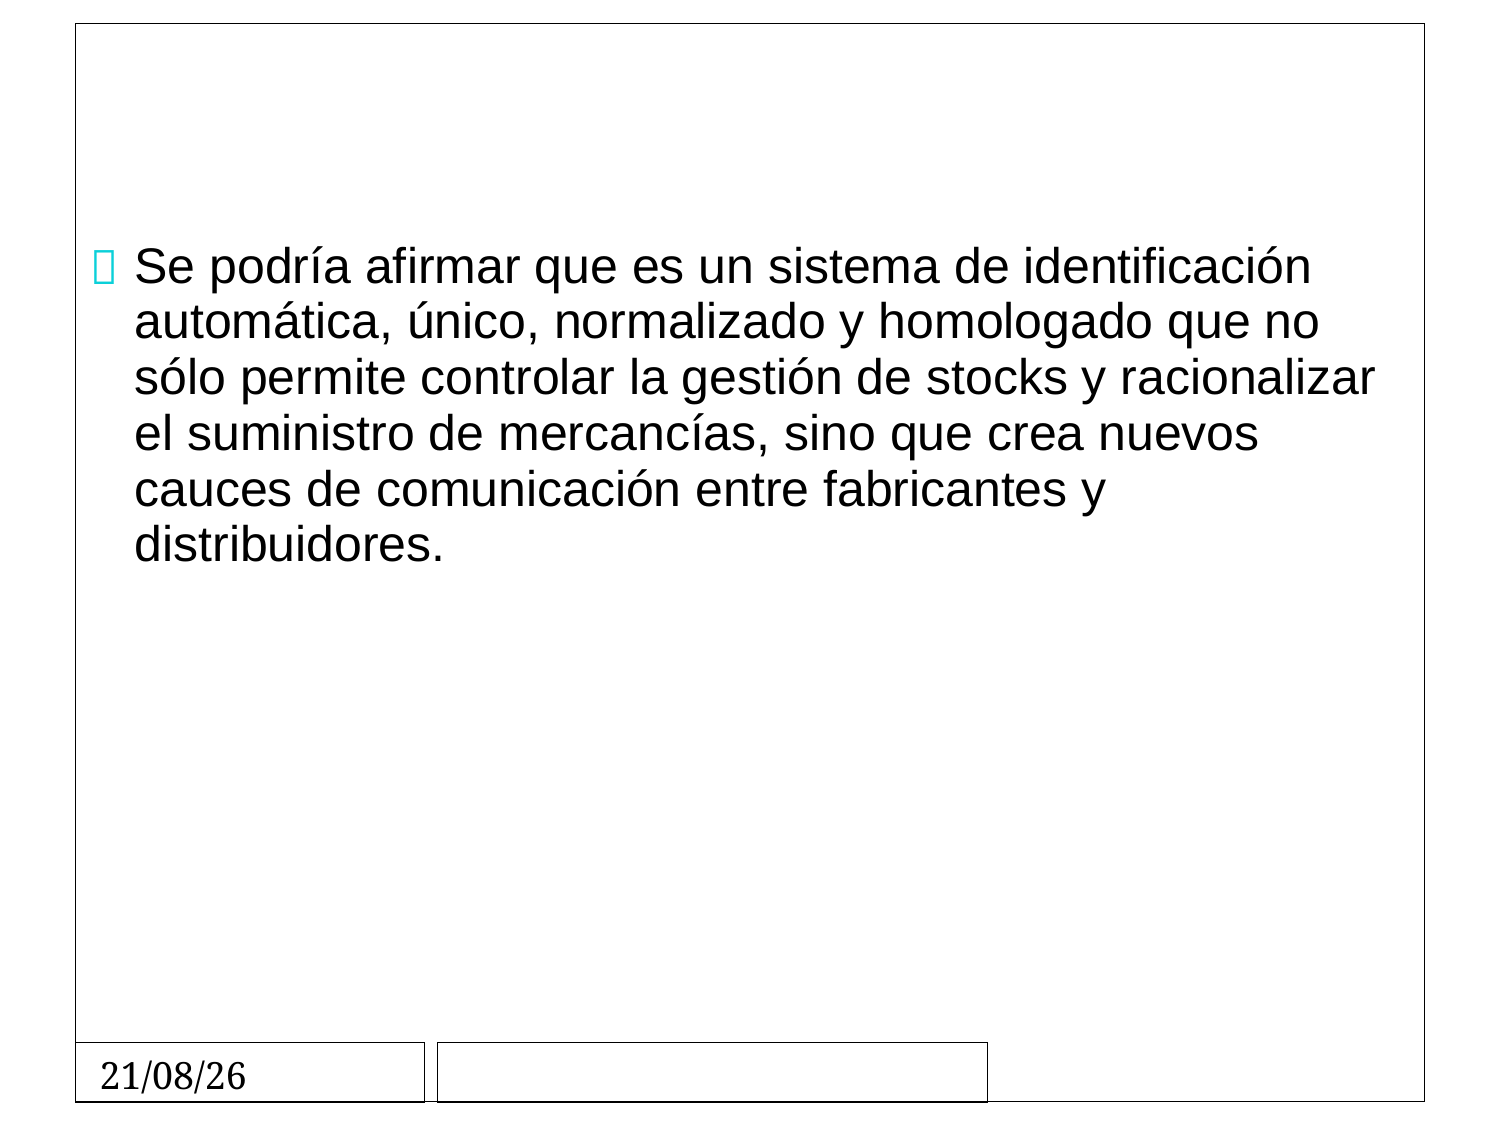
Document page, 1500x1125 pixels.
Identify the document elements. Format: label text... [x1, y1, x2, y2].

list Se podría afirmar que es un sistema de identificación automática, único, normalizado y homologado que no sólo permite controlar la gestión de stocks y racionalizar el suministro de mercancías, sino que crea nuevos cauces de comunicación entre fabricantes y distribuidores. [75, 23, 1425, 1102]
